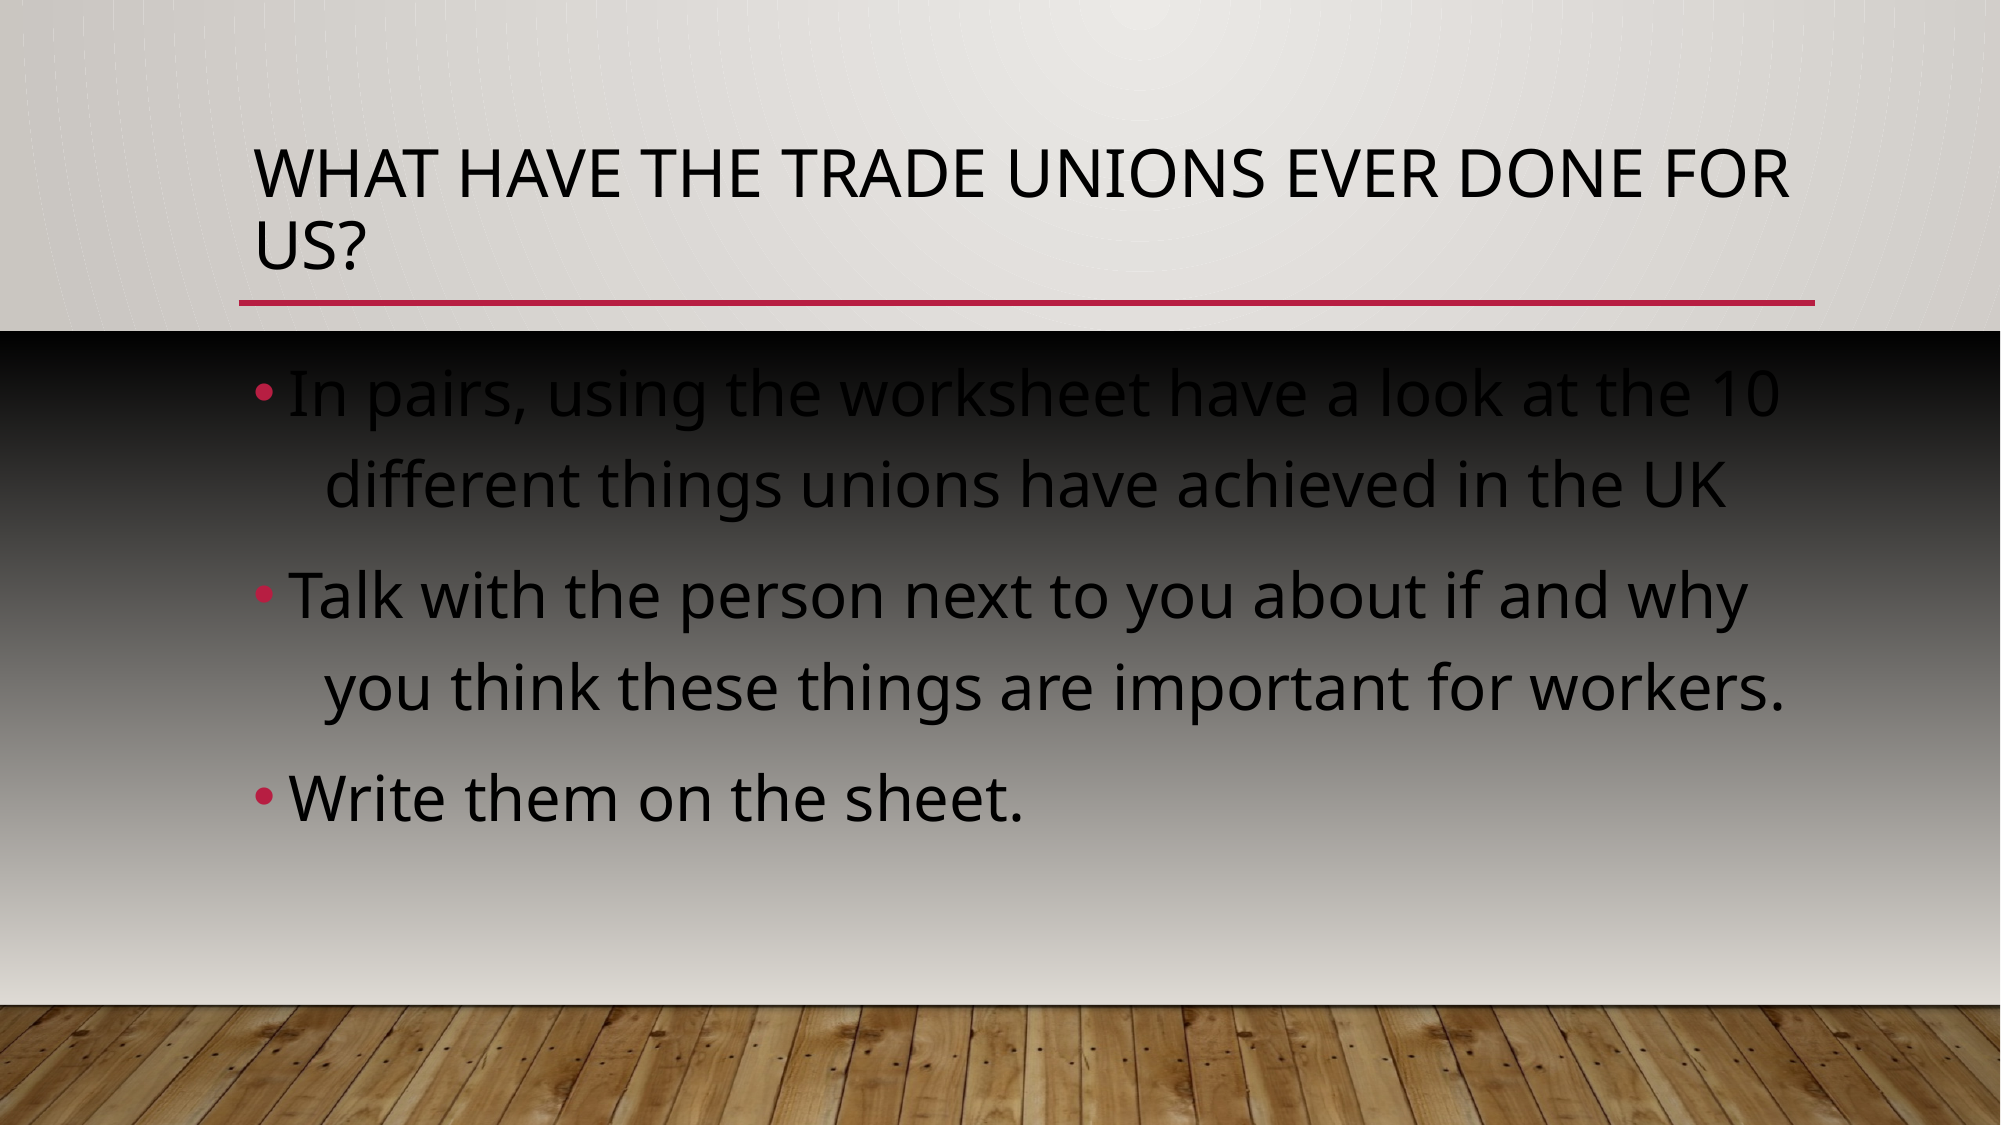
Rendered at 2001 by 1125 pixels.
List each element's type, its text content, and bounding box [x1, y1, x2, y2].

list In pairs, using the worksheet have a look at the 10 different things unions have achieved in the UK Talk with the person next to you about if and why you think these things are important for workers. Write them on the sheet. [238, 330, 1814, 897]
title What have the trade unions ever done for us? [238, 131, 1814, 305]
